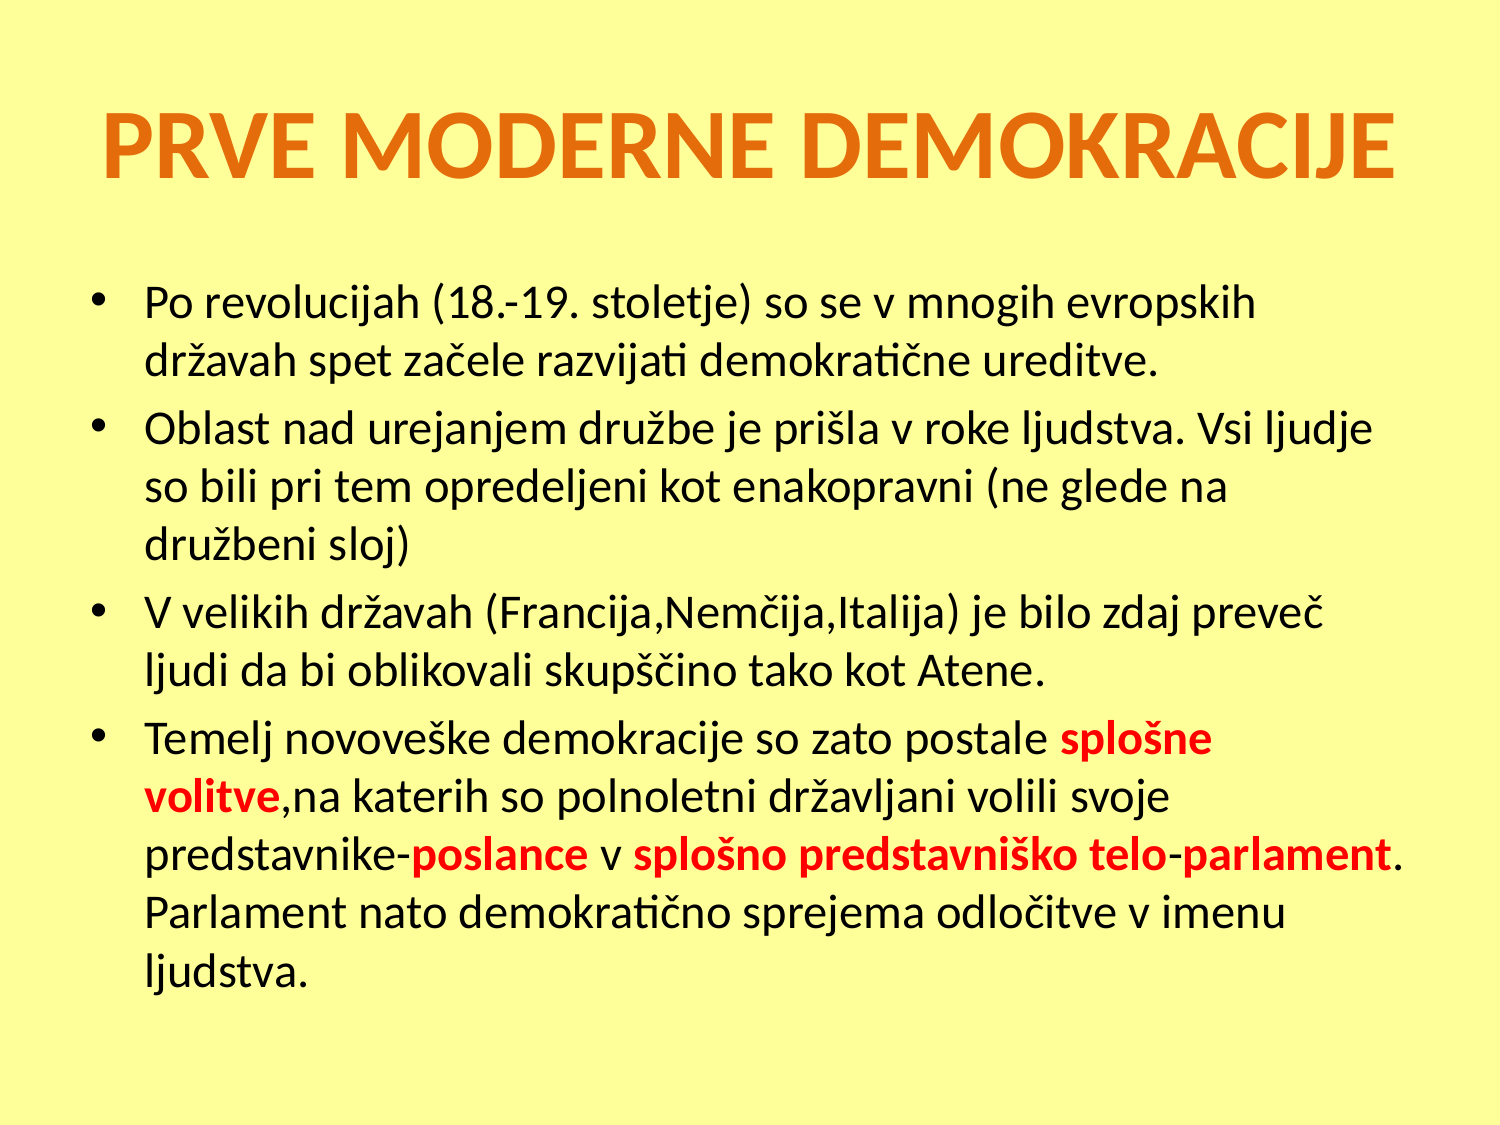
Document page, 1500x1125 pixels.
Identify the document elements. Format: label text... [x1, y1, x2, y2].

list Po revolucijah (18.-19. stoletje) so se v mnogih evropskih državah spet začele razvijati demokratične ureditve. Oblast nad urejanjem družbe je prišla v roke ljudstva. Vsi ljudje so bili pri tem opredeljeni kot enakopravni (ne glede na družbeni sloj) V velikih državah (Francija,Nemčija,Italija) je bilo zdaj preveč ljudi da bi oblikovali skupščino tako kot Atene. Temelj novoveške demokracije so zato postale splošne volitve,na katerih so polnoletni državljani volili svoje predstavnike-poslance v splošno predstavniško telo-parlament. Parlament nato demokratično sprejema odločitve v imenu ljudstva. [75, 262, 1425, 1005]
title PRVE MODERNE DEMOKRACIJE [75, 45, 1425, 233]
